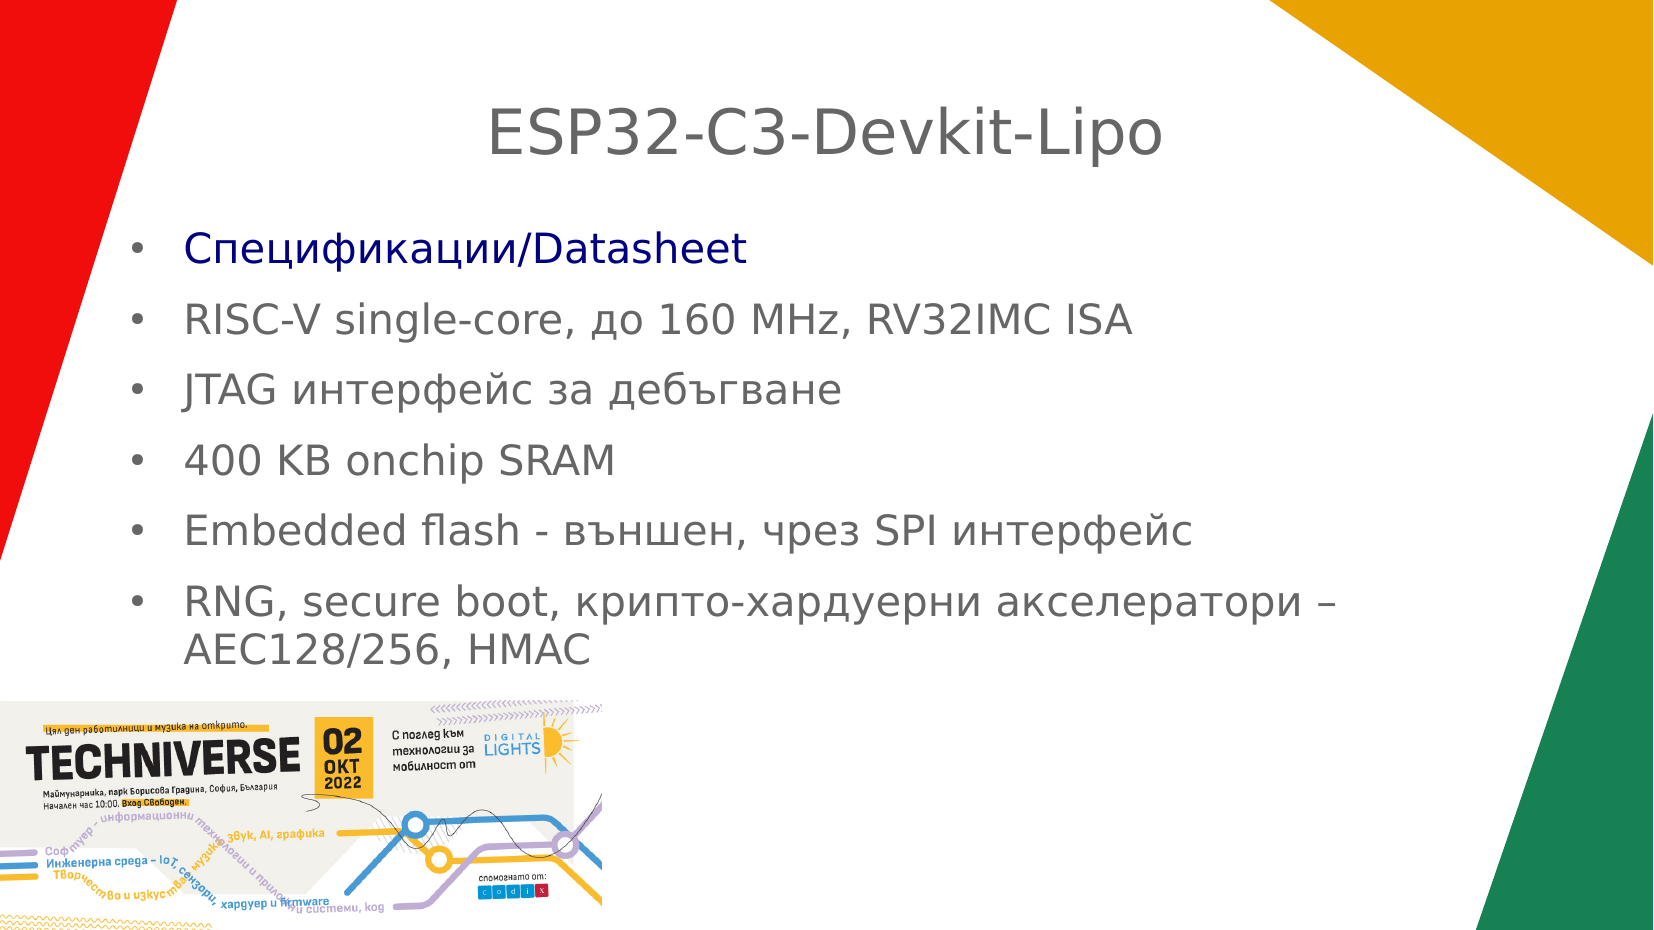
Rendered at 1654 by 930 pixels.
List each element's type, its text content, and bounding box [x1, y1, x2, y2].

picture [0, 700, 602, 930]
title ESP32-C3-Devkit-Lipo [118, 58, 1535, 207]
list Спецификации/Datasheet RISC-V single-core, до 160 MHz, RV32IMC ISA JTAG интерфейс за дебъгване 400 KB onchip SRAM Embedded flash - външен, чрез SPI интерфейс RNG, secure boot, крипто-хардуерни акселератори – АЕС128/256, HMAC [112, 225, 1538, 713]
